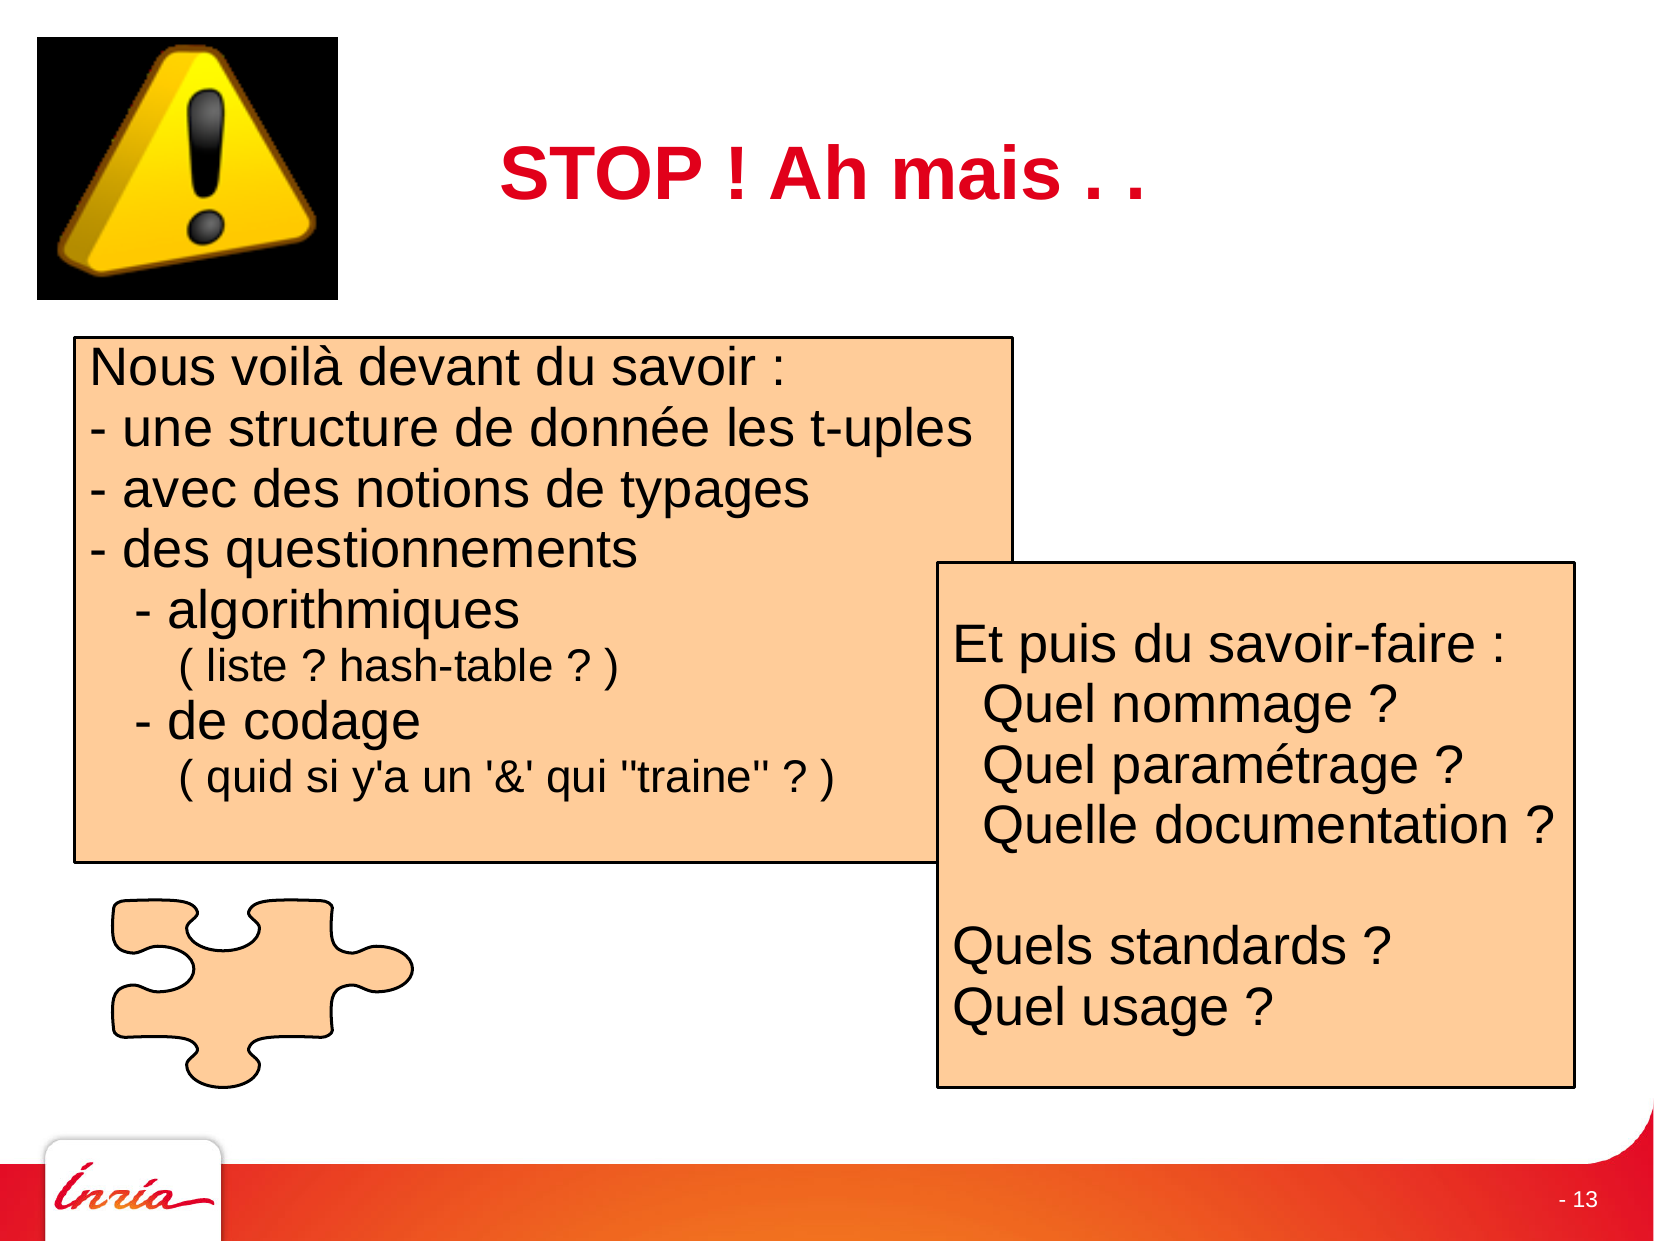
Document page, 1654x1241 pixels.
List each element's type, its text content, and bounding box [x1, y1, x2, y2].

text_box Et puis du savoir-faire : Quel nommage ? Quel paramétrage ? Quelle documentation ? Quels standards ? Quel usage ? [937, 562, 1575, 1088]
title STOP ! Ah mais . . [338, 75, 1544, 263]
picture [0, 0, 1654, 1241]
text_box [112, 899, 413, 1088]
text_box Nous voilà devant du savoir : - une structure de donnée les t-uples - avec des notions de typages - des questionnements - algorithmiques ( liste ? hash-table ? ) - de codage ( quid si y'a un '&' qui ''traine'' ? ) [74, 337, 1013, 863]
slide_number - <number> [1558, 1173, 1654, 1223]
